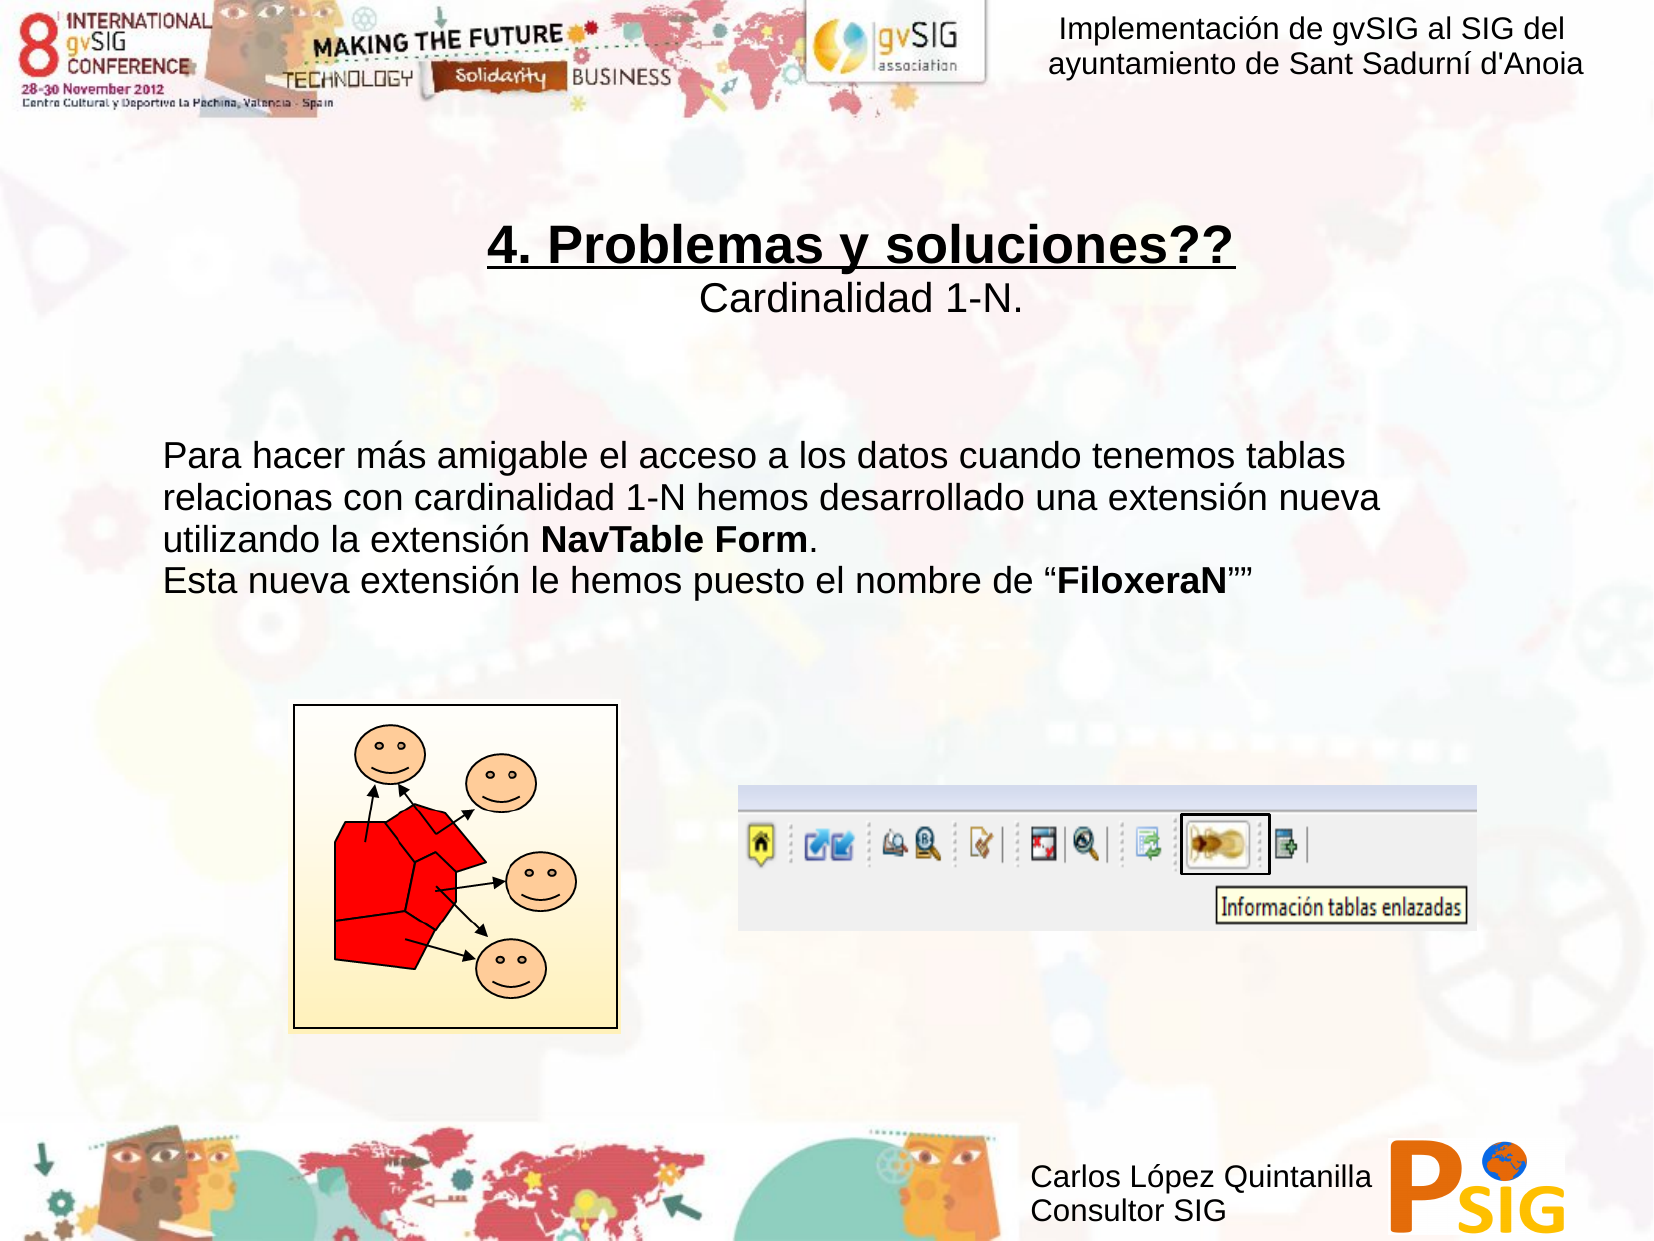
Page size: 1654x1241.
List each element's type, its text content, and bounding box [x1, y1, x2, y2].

text_box 4. Problemas y soluciones?? Cardinalidad 1-N. [472, 206, 1251, 331]
picture [0, 0, 1654, 1241]
text_box Para hacer más amigable el acceso a los datos cuando tenemos tablas relacionas con cardinalidad 1-N hemos desarrollado una extensión nueva utilizando la extensión NavTable Form. Esta nueva extensión le hemos puesto el nombre de “FiloxeraN”” [147, 426, 1406, 613]
